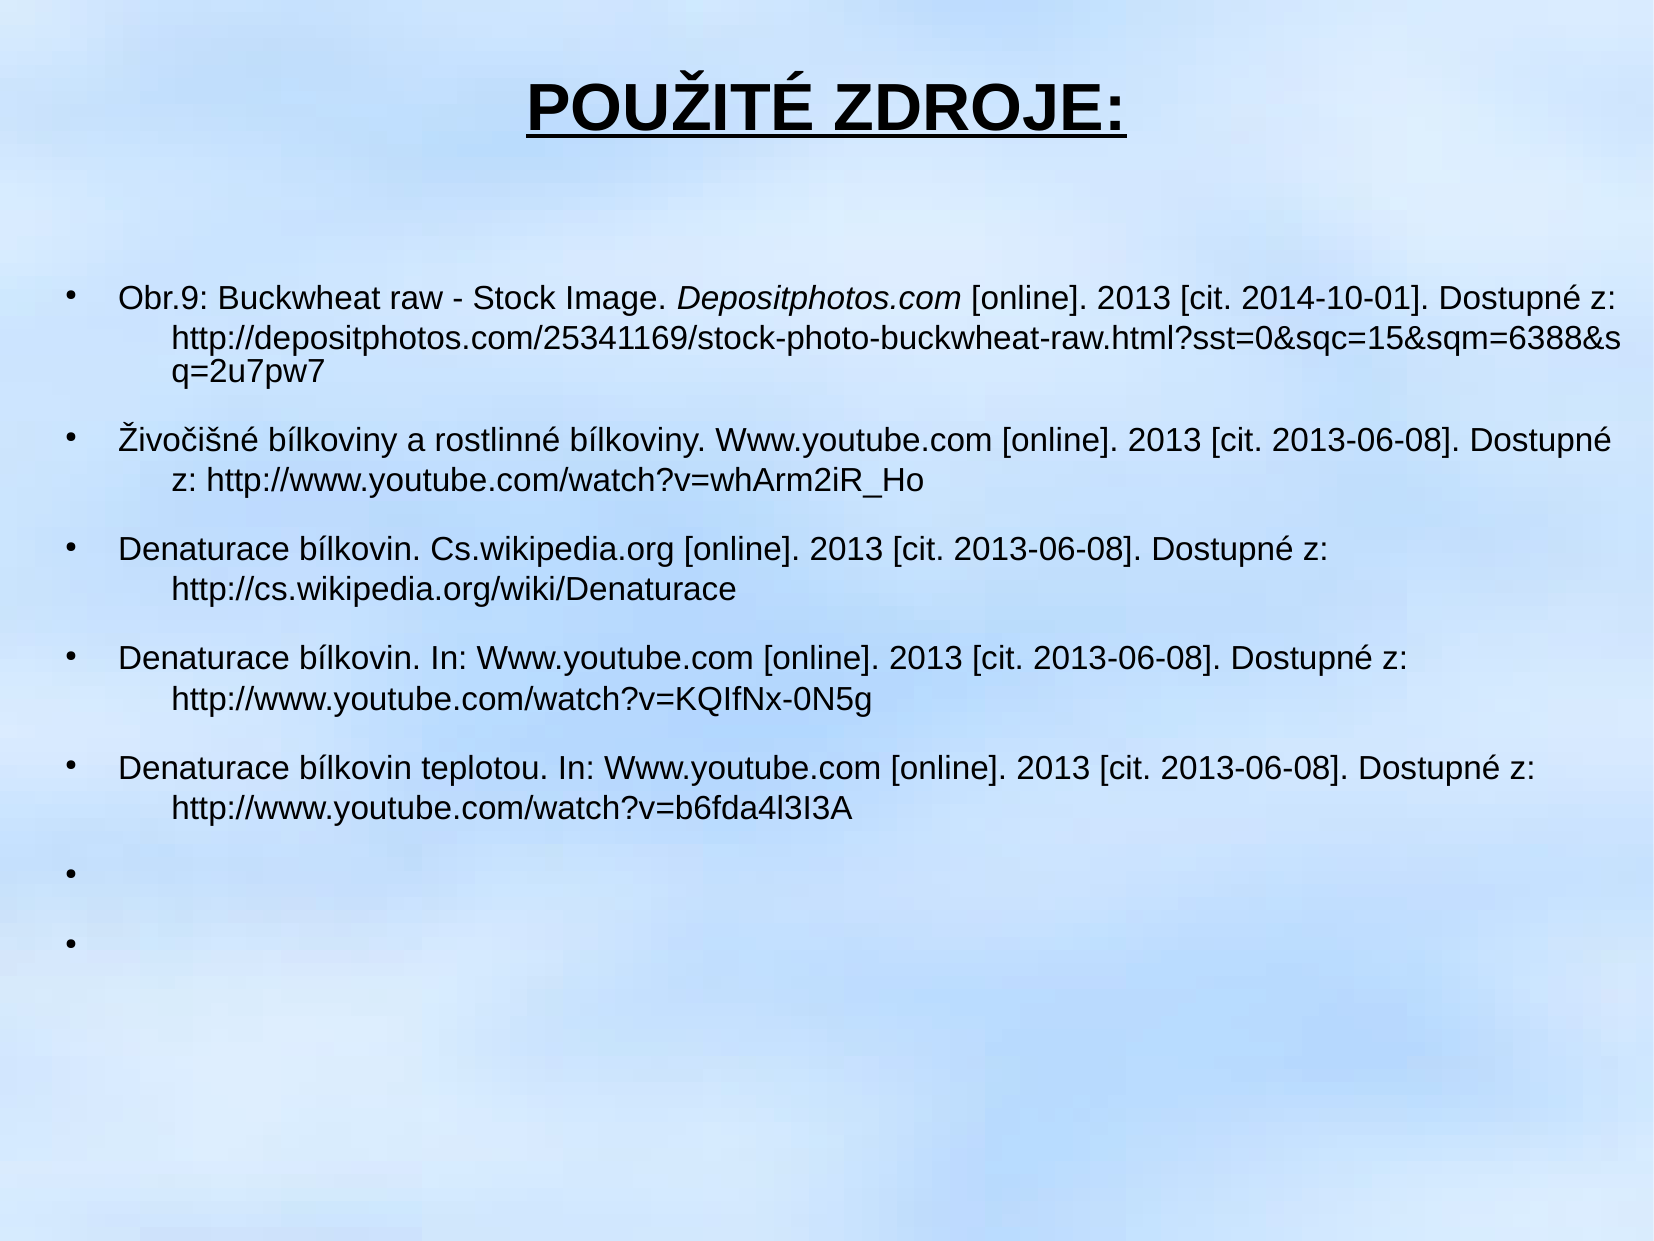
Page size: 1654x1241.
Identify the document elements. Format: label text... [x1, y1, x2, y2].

title POUŽITÉ ZDROJE: [82, 0, 1571, 206]
list Obr.9: Buckwheat raw - Stock Image. Depositphotos.com [online]. 2013 [cit. 2014-10-01]. Dostupné z: http://depositphotos.com/25341169/stock-photo-buckwheat-raw.html?sst=0&sqc=15&sqm=6388&sq=2u7pw7 Živočišné bílkoviny a rostlinné bílkoviny. Www.youtube.com [online]. 2013 [cit. 2013-06-08]. Dostupné z: http://www.youtube.com/watch?v=whArm2iR_Ho Denaturace bílkovin. Cs.wikipedia.org [online]. 2013 [cit. 2013-06-08]. Dostupné z: http://cs.wikipedia.org/wiki/Denaturace Denaturace bílkovin. In: Www.youtube.com [online]. 2013 [cit. 2013-06-08]. Dostupné z: http://www.youtube.com/watch?v=KQIfNx-0N5g Denaturace bílkovin teplotou. In: Www.youtube.com [online]. 2013 [cit. 2013-06-08]. Dostupné z: http://www.youtube.com/watch?v=b6fda4l3I3A [29, 206, 1625, 898]
